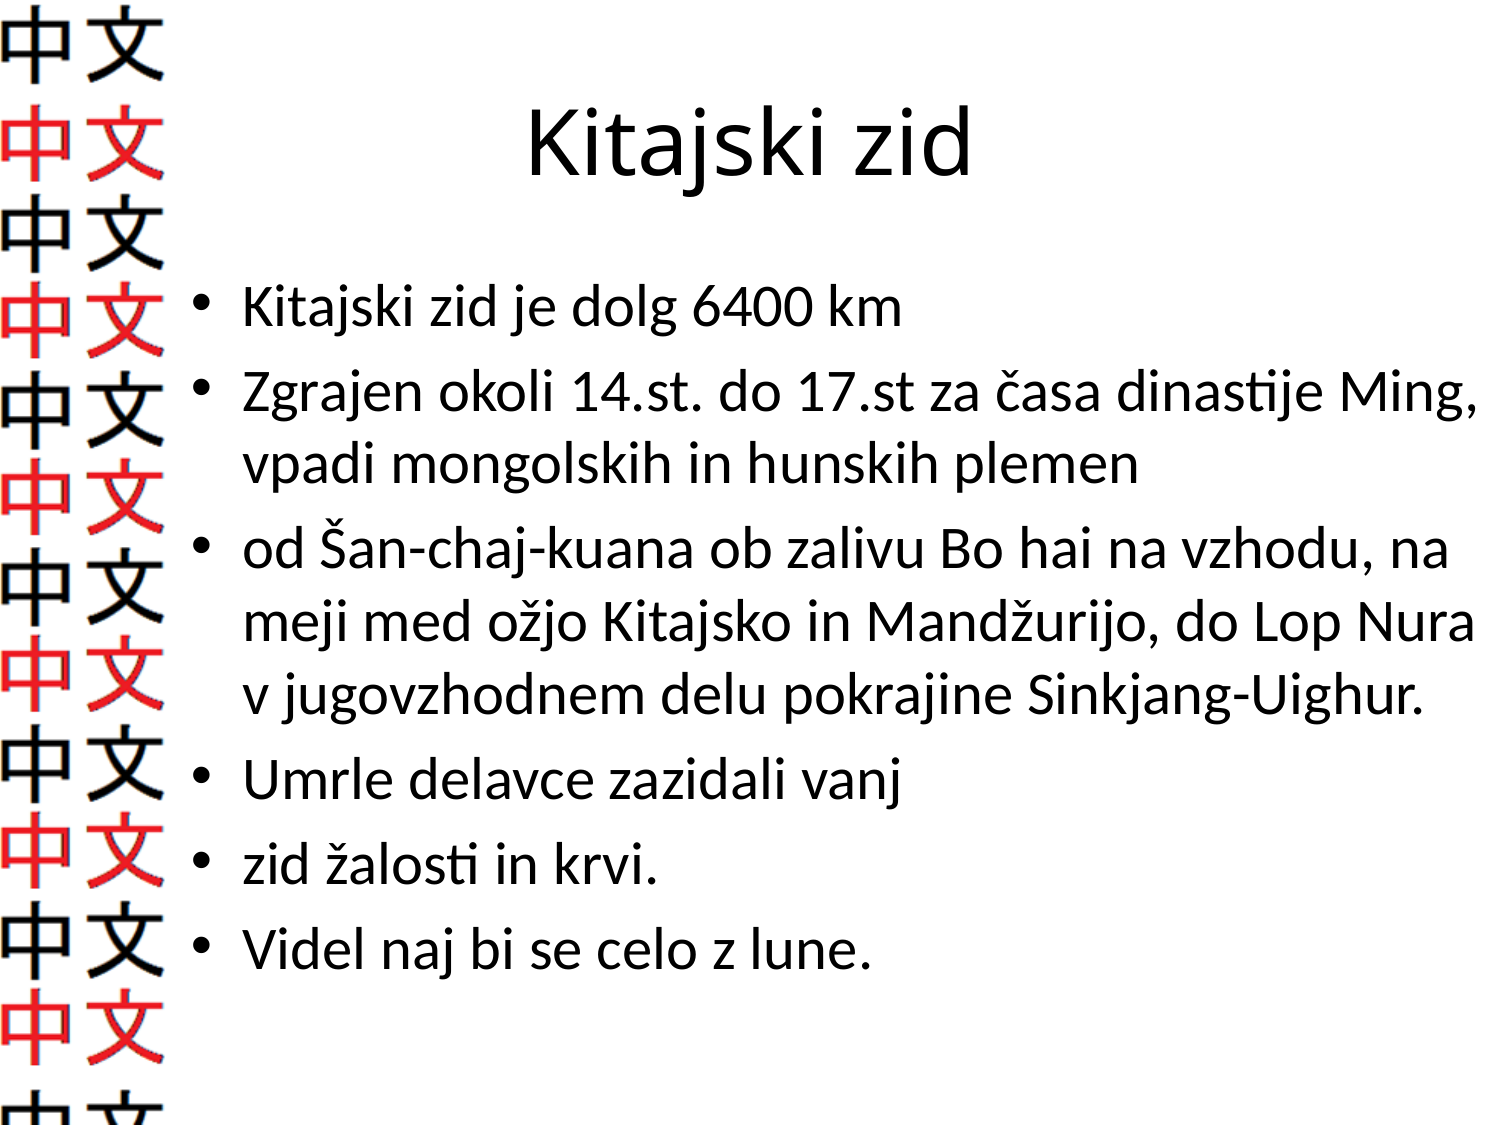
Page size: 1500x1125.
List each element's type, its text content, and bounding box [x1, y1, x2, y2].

title Kitajski zid [186, 45, 1425, 233]
list Kitajski zid je dolg 6400 km Zgrajen okoli 14.st. do 17.st za časa dinastije Ming, vpadi mongolskih in hunskih plemen od Šan-chaj-kuana ob zalivu Bo hai na vzhodu, na meji med ožjo Kitajsko in Mandžurijo, do Lop Nura v jugovzhodnem delu pokrajine Sinkjang-Uighur. Umrle delavce zazidali vanj zid žalosti in krvi. Videl naj bi se celo z lune. [186, 257, 1500, 1001]
picture [0, 0, 186, 1125]
